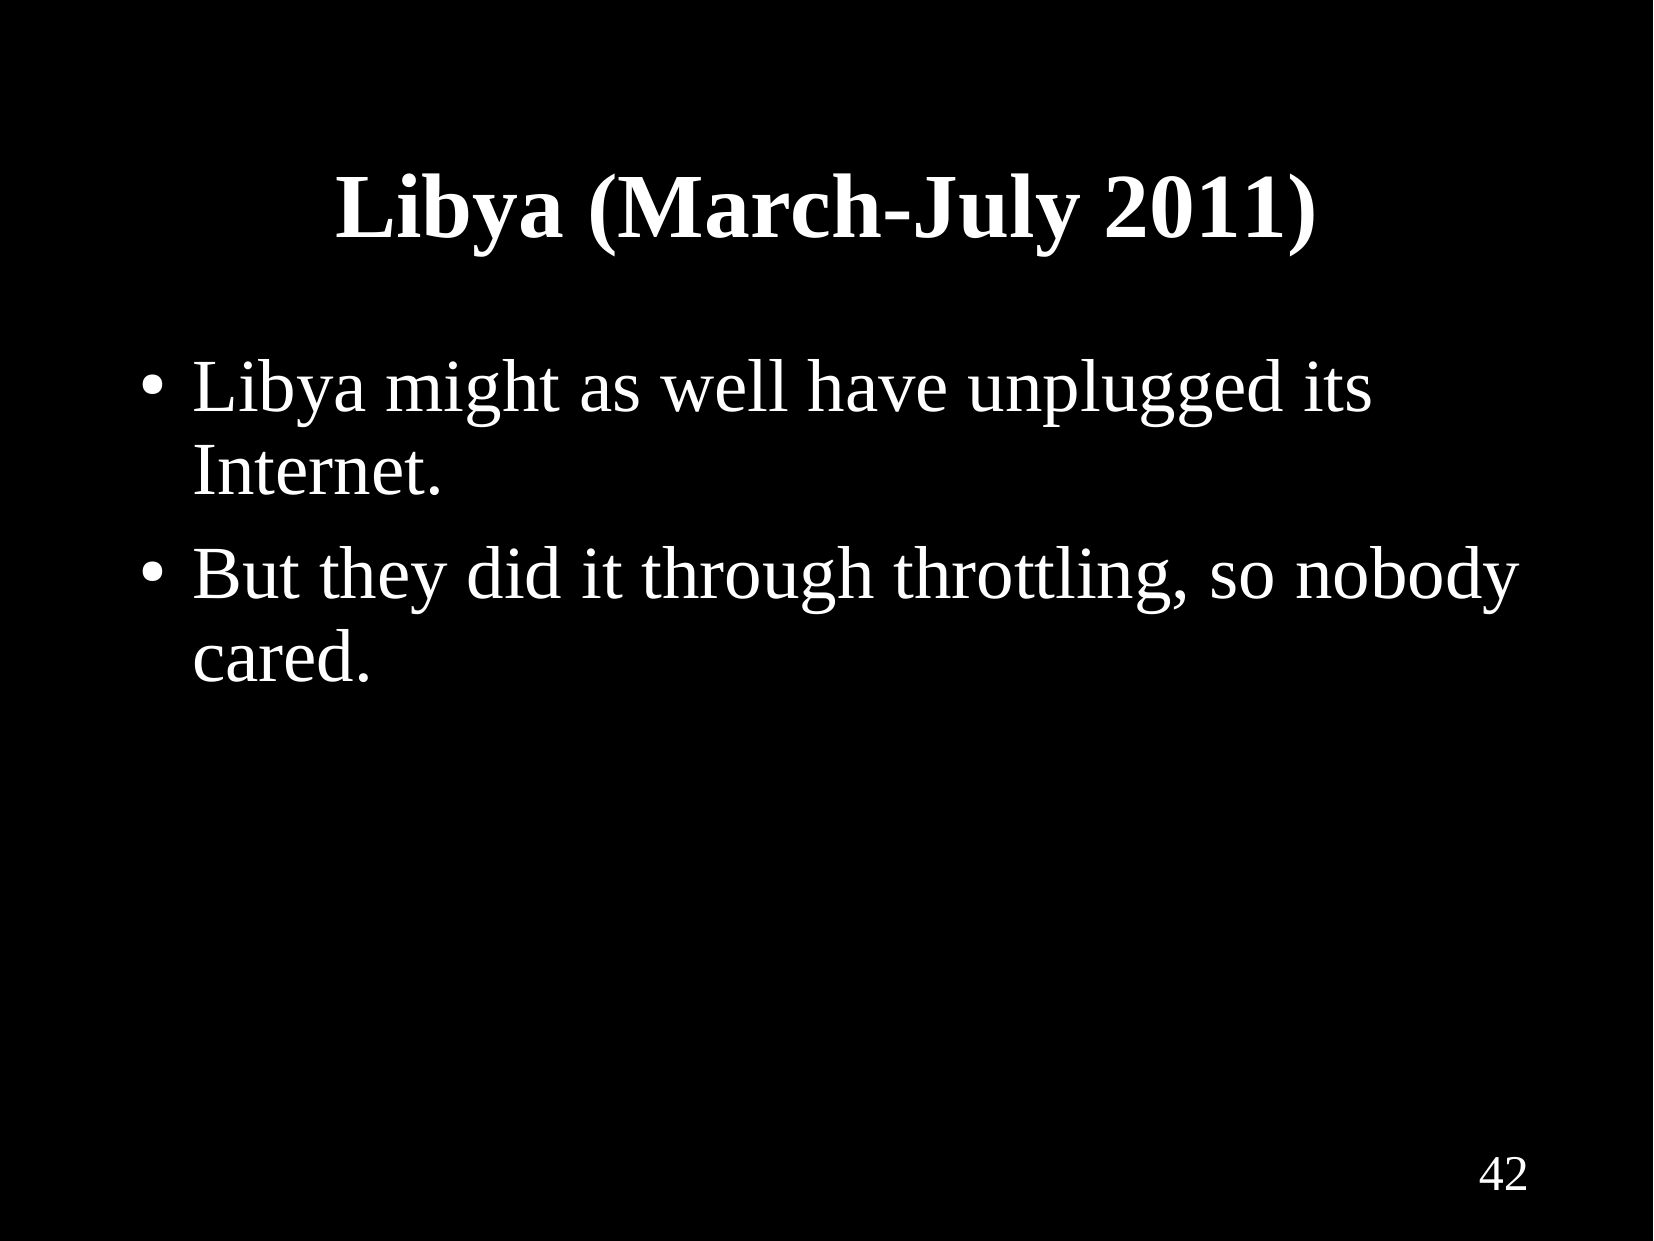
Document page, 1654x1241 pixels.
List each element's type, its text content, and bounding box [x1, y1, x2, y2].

list Libya might as well have unplugged its Internet. But they did it through throttling, so nobody cared. [121, 344, 1534, 1127]
title Libya (March-July 2011) [121, 102, 1534, 311]
